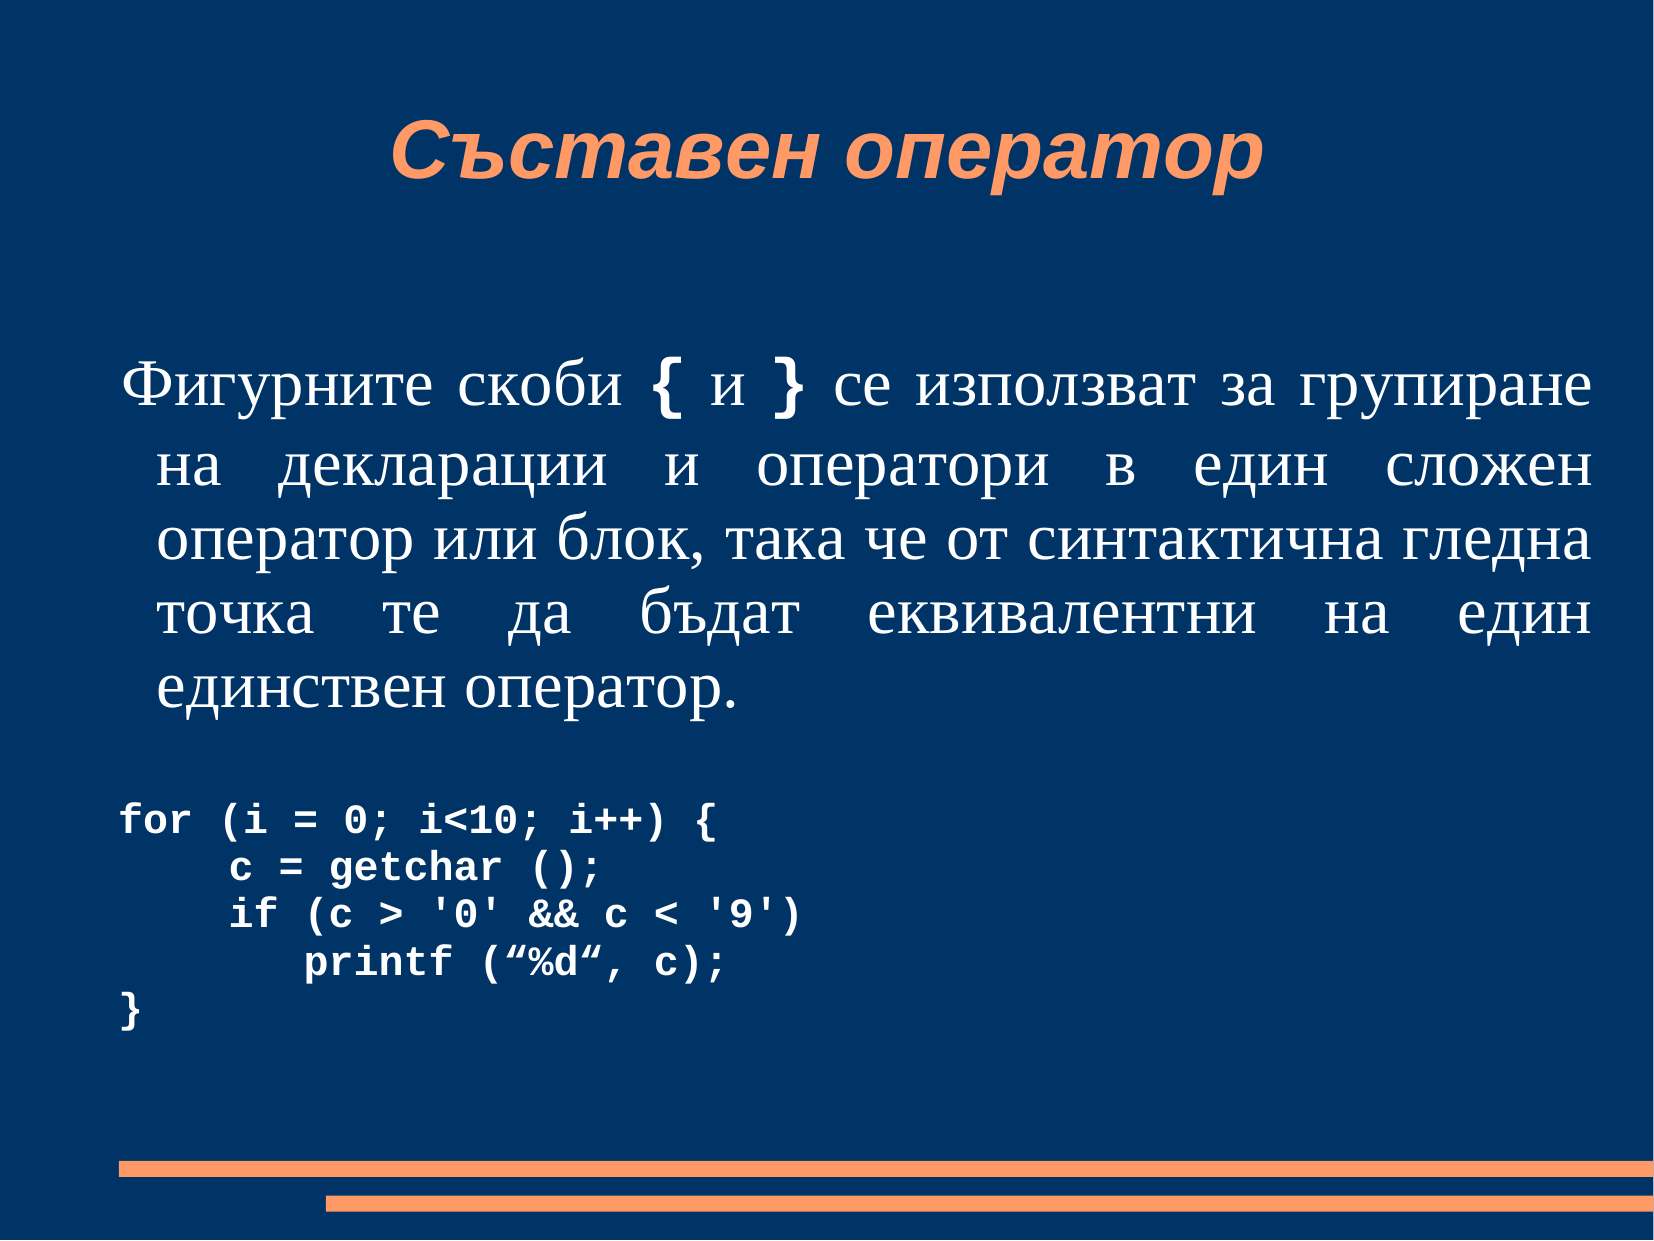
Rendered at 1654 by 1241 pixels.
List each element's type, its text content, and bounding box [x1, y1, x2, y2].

title Съставен оператор [121, 53, 1534, 247]
subtitle Фигурните скоби { и } се използват за групиране на декларации и оператори в един сложен оператор или блок, така че от синтактична гледна точка те да бъдат еквивалентни на един единствен оператор. [121, 329, 1595, 739]
text_box for (i = 0; i<10; i++) { c = getchar (); if (c > '0' && c < '9') printf (“%d“, c); } [118, 797, 1565, 1037]
